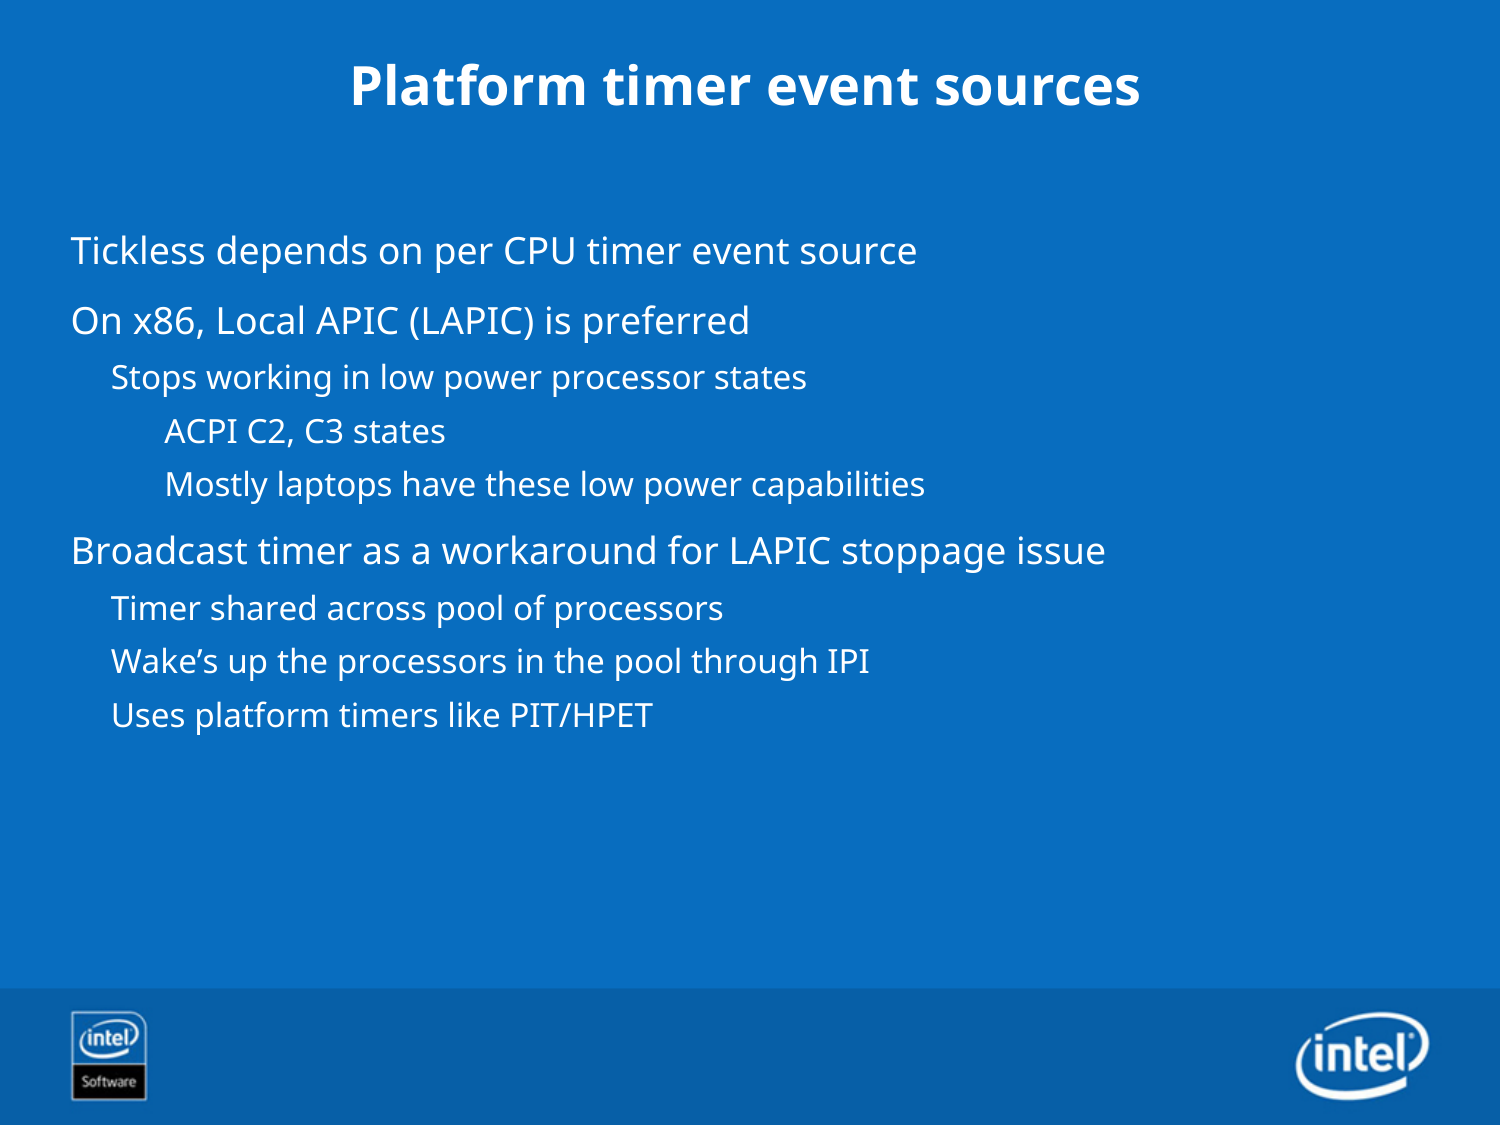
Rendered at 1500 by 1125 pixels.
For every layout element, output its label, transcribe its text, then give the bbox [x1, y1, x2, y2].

title Platform timer event sources [70, 47, 1422, 194]
list Tickless depends on per CPU timer event source On x86, Local APIC (LAPIC) is preferred Stops working in low power processor states ACPI C2, C3 states Mostly laptops have these low power capabilities Broadcast timer as a workaround for LAPIC stoppage issue Timer shared across pool of processors Wake’s up the processors in the pool through IPI Uses platform timers like PIT/HPET [70, 224, 1423, 1025]
picture [0, 0, 1500, 1125]
